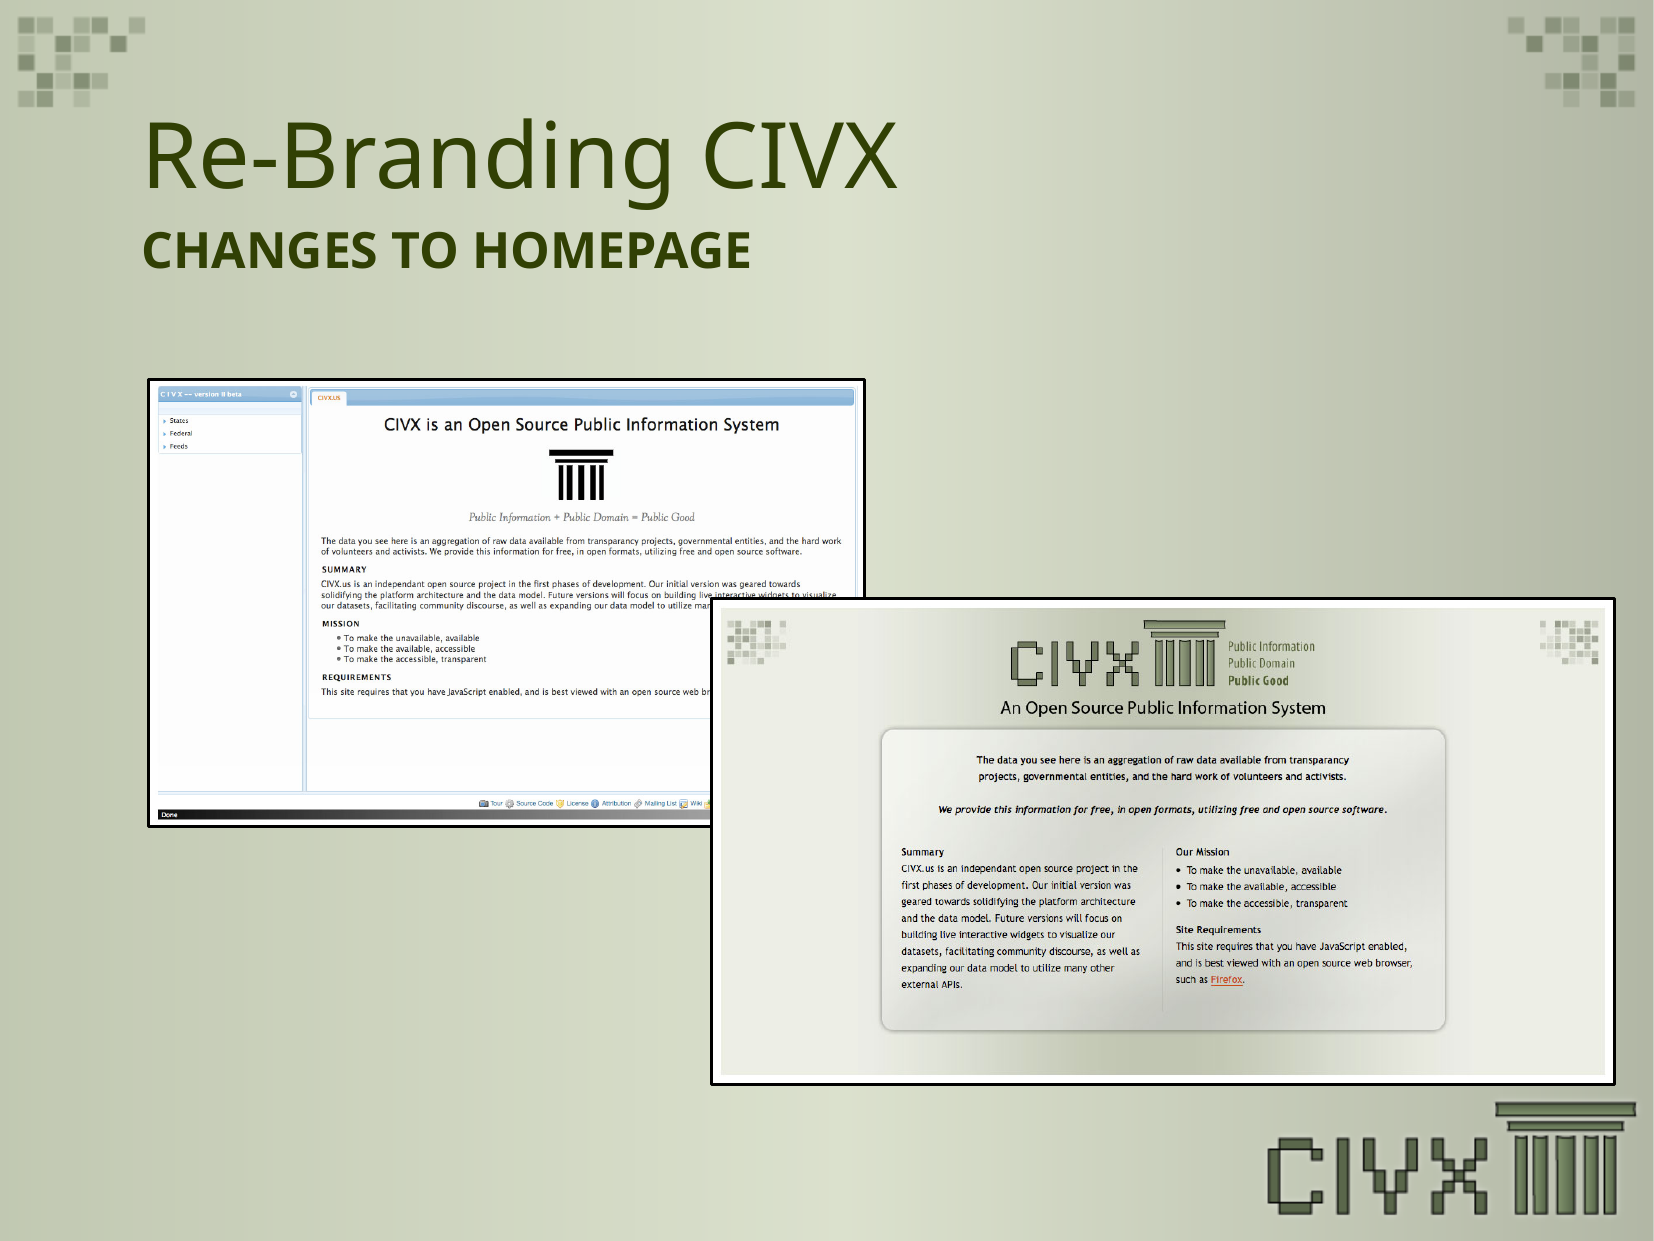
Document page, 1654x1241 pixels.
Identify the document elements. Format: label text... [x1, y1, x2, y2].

picture [0, 0, 1654, 1241]
subtitle CHANGES TO HOMEPAGE [141, 285, 1630, 1102]
title Re-Branding CIVX [141, 56, 1630, 250]
